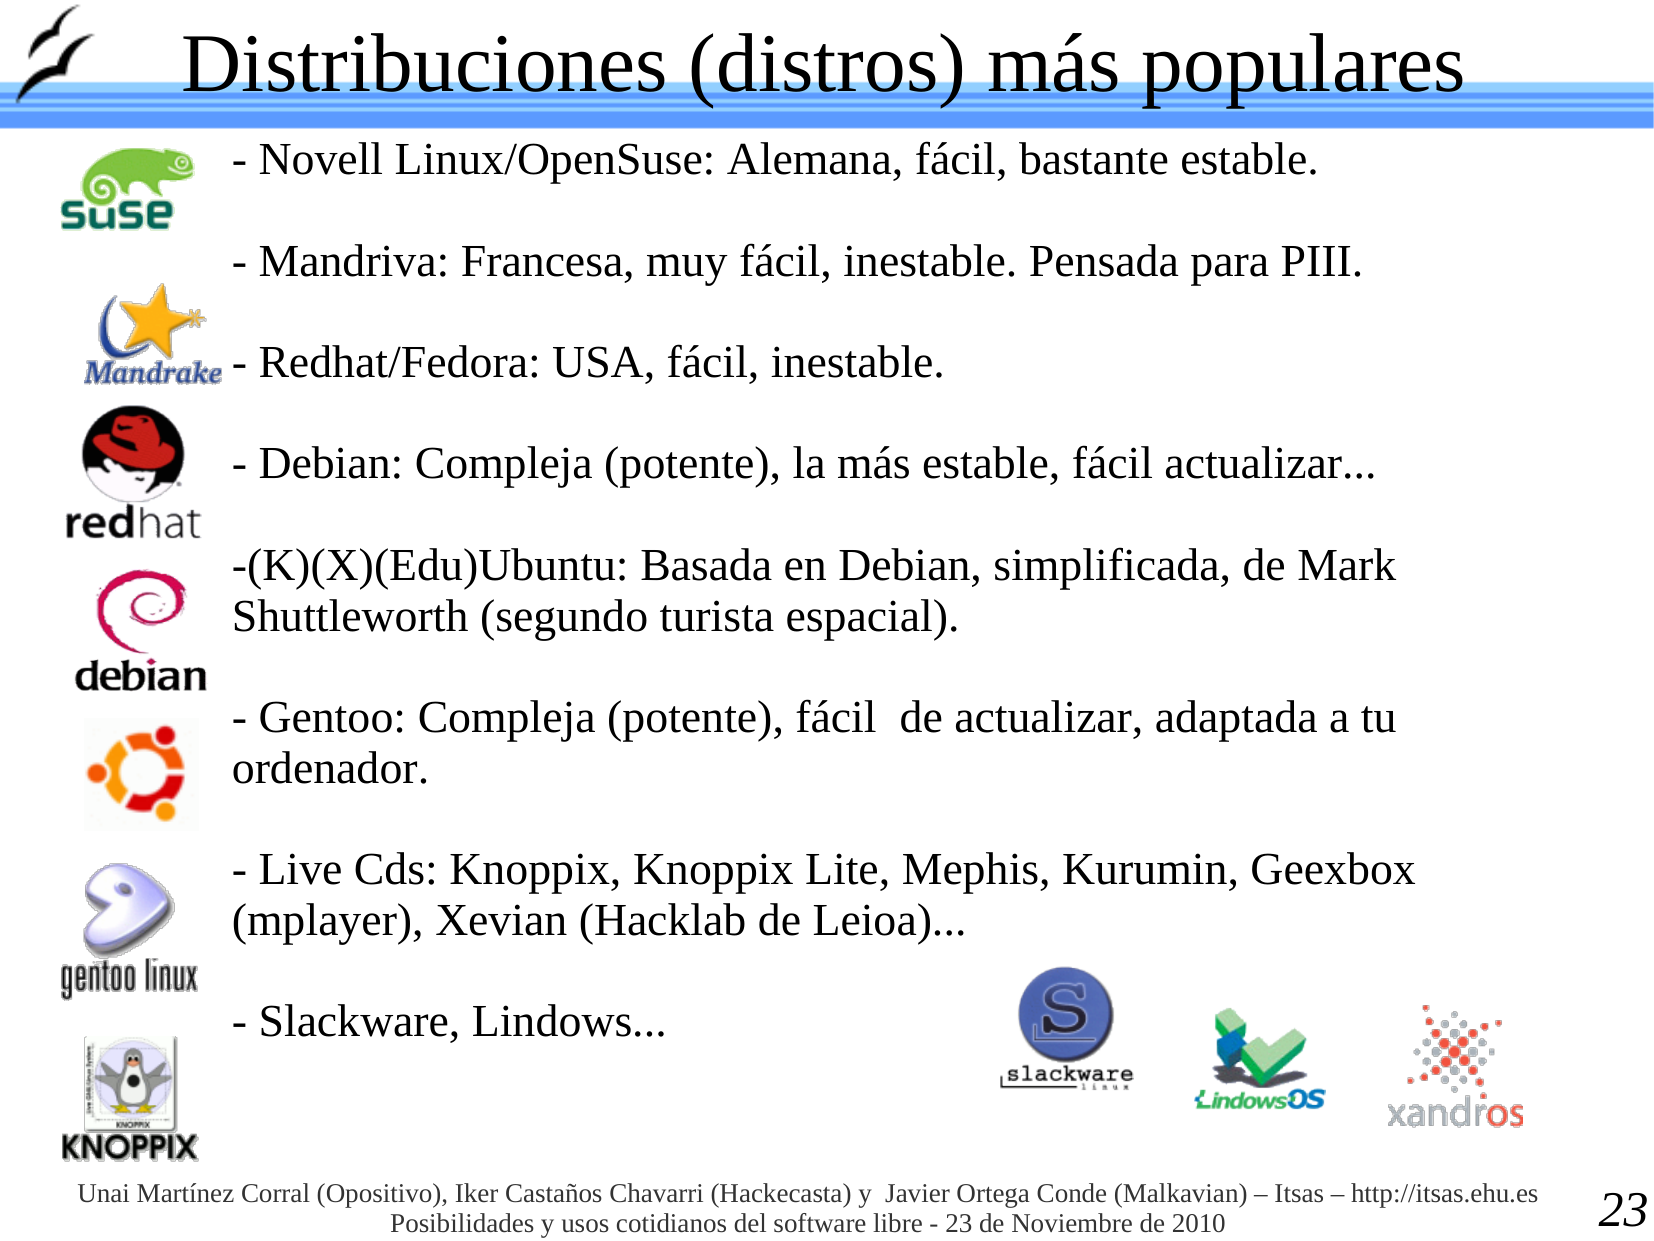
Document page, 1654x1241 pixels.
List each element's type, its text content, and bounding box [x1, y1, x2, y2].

picture [60, 147, 196, 232]
picture [1000, 965, 1134, 1092]
picture [65, 405, 202, 540]
picture [0, 0, 1654, 133]
picture [72, 567, 210, 693]
picture [1194, 1005, 1326, 1111]
picture [84, 718, 199, 831]
picture [1387, 1004, 1523, 1129]
text_box Distribuciones (distros) más populares [22, 16, 1628, 119]
picture [60, 861, 199, 1001]
picture [84, 281, 223, 385]
picture [62, 1036, 200, 1163]
text_box - Novell Linux/OpenSuse: Alemana, fácil, bastante estable. - Mandriva: Francesa, muy fácil, inestable. Pensada para PIII. - Redhat/Fedora: USA, fácil, inestable. - Debian: Compleja (potente), la más estable, fácil actualizar... -(K)(X)(Edu)Ubuntu: Basada en Debian, simplificada, de Mark Shuttleworth (segundo turista espacial). - Gentoo: Compleja (potente), fácil de actualizar, adaptada a tu ordenador. - Live Cds: Knoppix, Knoppix Lite, Mephis, Kurumin, Geexbox (mplayer), Xevian (Hacklab de Leioa)... - Slackware, Lindows... [231, 133, 1568, 1241]
